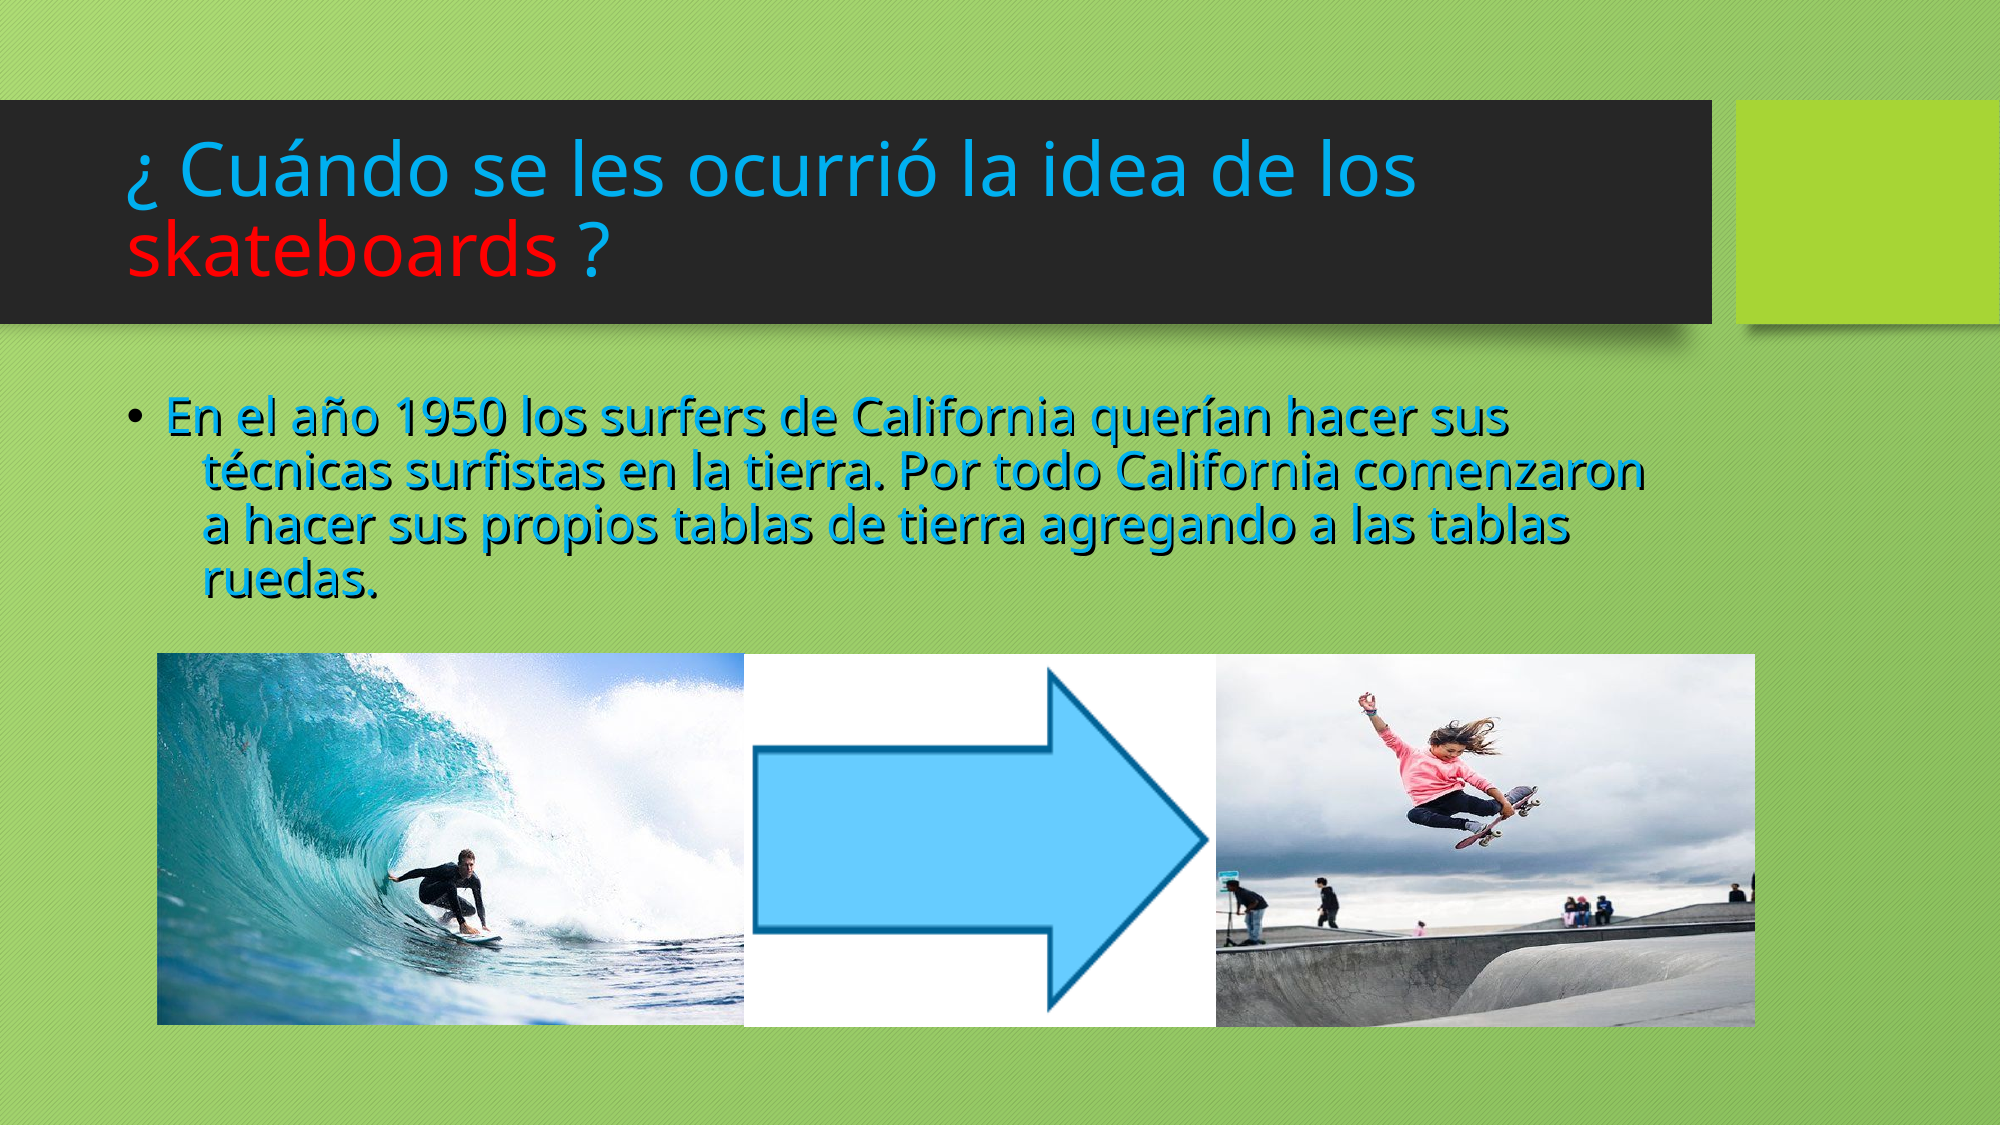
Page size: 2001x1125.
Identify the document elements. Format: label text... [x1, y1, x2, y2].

list En el año 1950 los surfers de California querían hacer sus técnicas surfistas en la tierra. Por todo California comenzaron a hacer sus propios tablas de tierra agregando a las tablas ruedas. [111, 383, 1689, 974]
picture [1736, 323, 2000, 348]
picture [0, 323, 1713, 376]
picture [157, 653, 1755, 1027]
title ¿ Cuándo se les ocurrió la idea de los skateboards ? [111, 123, 1728, 301]
